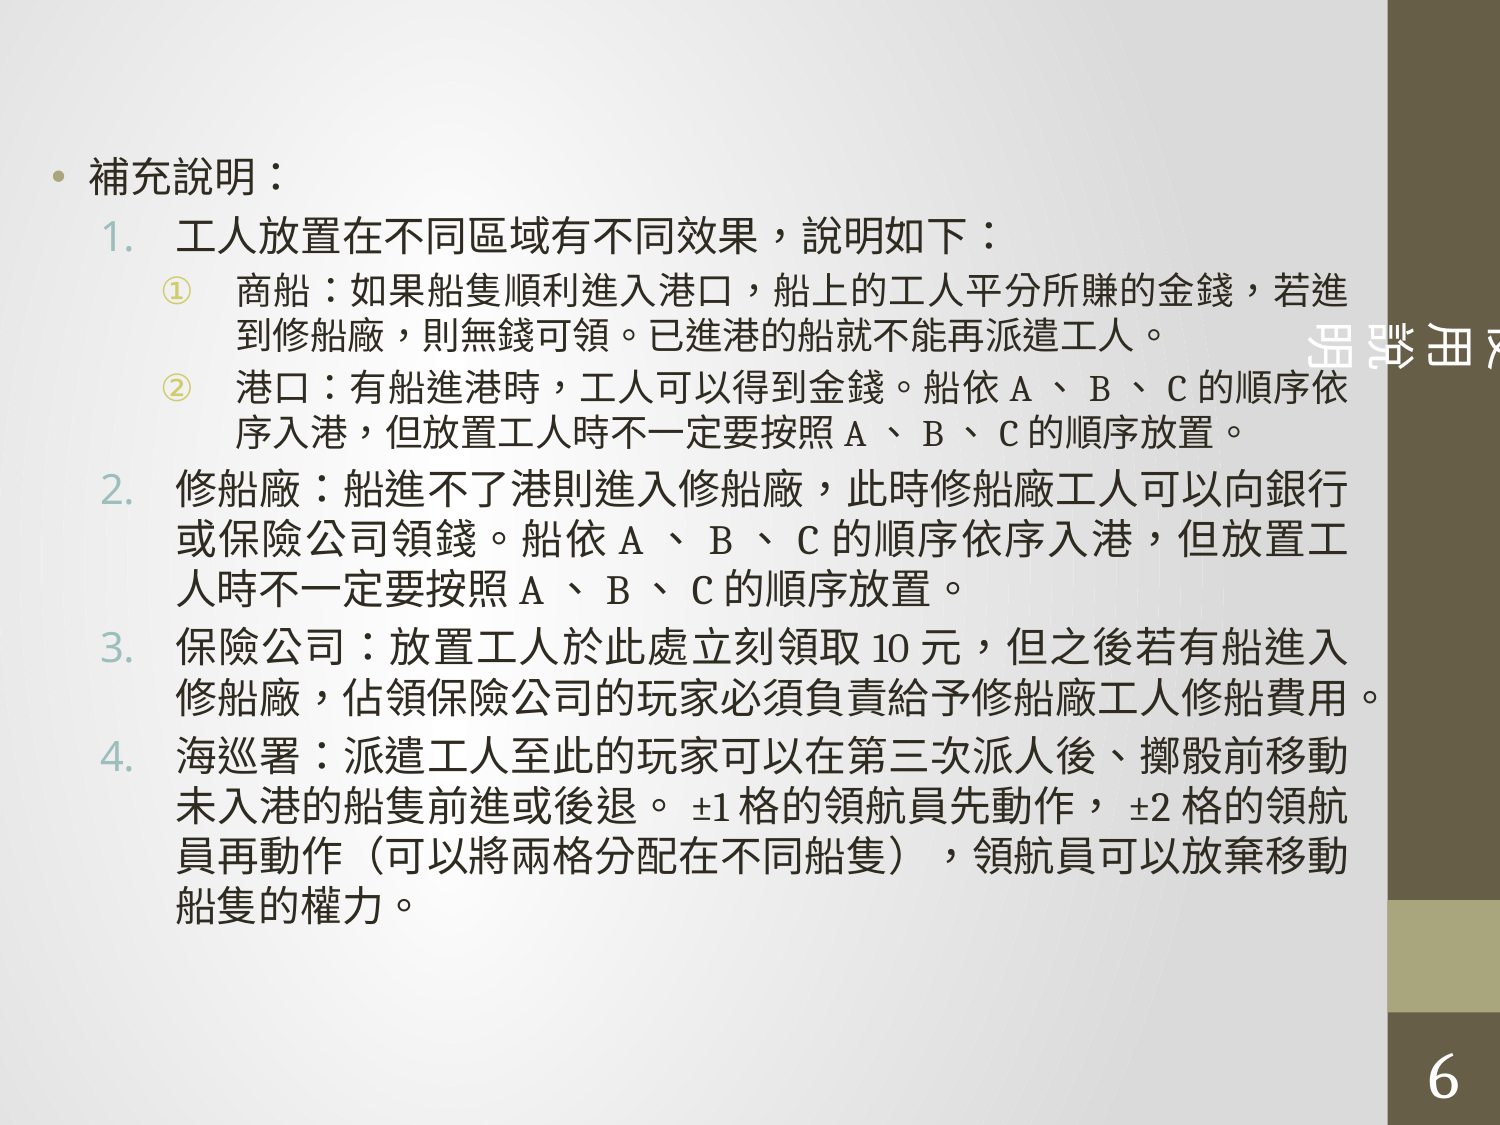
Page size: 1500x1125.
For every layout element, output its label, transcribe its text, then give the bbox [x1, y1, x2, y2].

text_box 馬尼拉 使用說明 [1392, 0, 1484, 705]
list 補充說明： 工人放置在不同區域有不同效果，說明如下： 商船：如果船隻順利進入港口，船上的工人平分所賺的金錢，若進到修船廠，則無錢可領。已進港的船就不能再派遣工人。 港口：有船進港時，工人可以得到金錢。船依A、B、C的順序依序入港，但放置工人時不一定要按照A、B、C的順序放置。 修船廠：船進不了港則進入修船廠，此時修船廠工人可以向銀行或保險公司領錢。船依A、B、C的順序依序入港，但放置工人時不一定要按照A、B、C的順序放置。 保險公司：放置工人於此處立刻領取10元，但之後若有船進入修船廠，佔領保險公司的玩家必須負責給予修船廠工人修船費用。 海巡署：派遣工人至此的玩家可以在第三次派人後、擲骰前移動未入港的船隻前進或後退。±1格的領航員先動作，±2格的領航員再動作（可以將兩格分配在不同船隻），領航員可以放棄移動船隻的權力。 [17, 62, 1365, 1019]
text_box 6 [1387, 1023, 1500, 1119]
